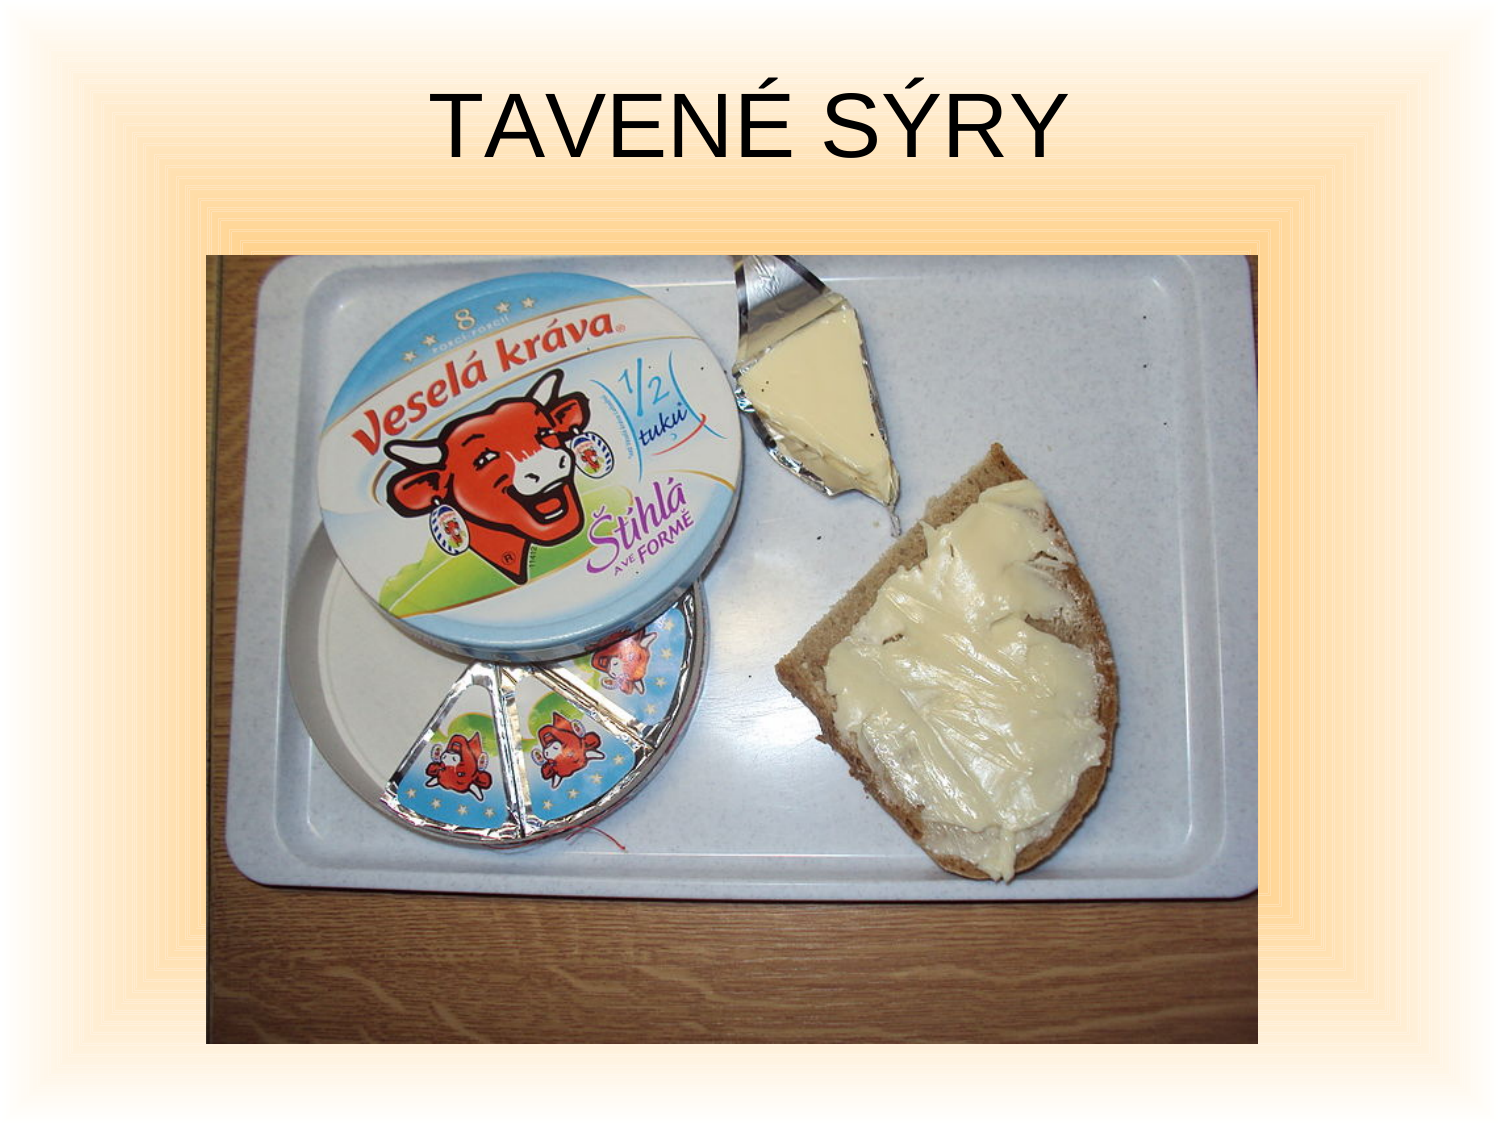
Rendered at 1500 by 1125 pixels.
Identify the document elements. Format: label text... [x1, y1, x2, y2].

title TAVENÉ SÝRY [75, 45, 1426, 197]
picture [206, 255, 1258, 1045]
